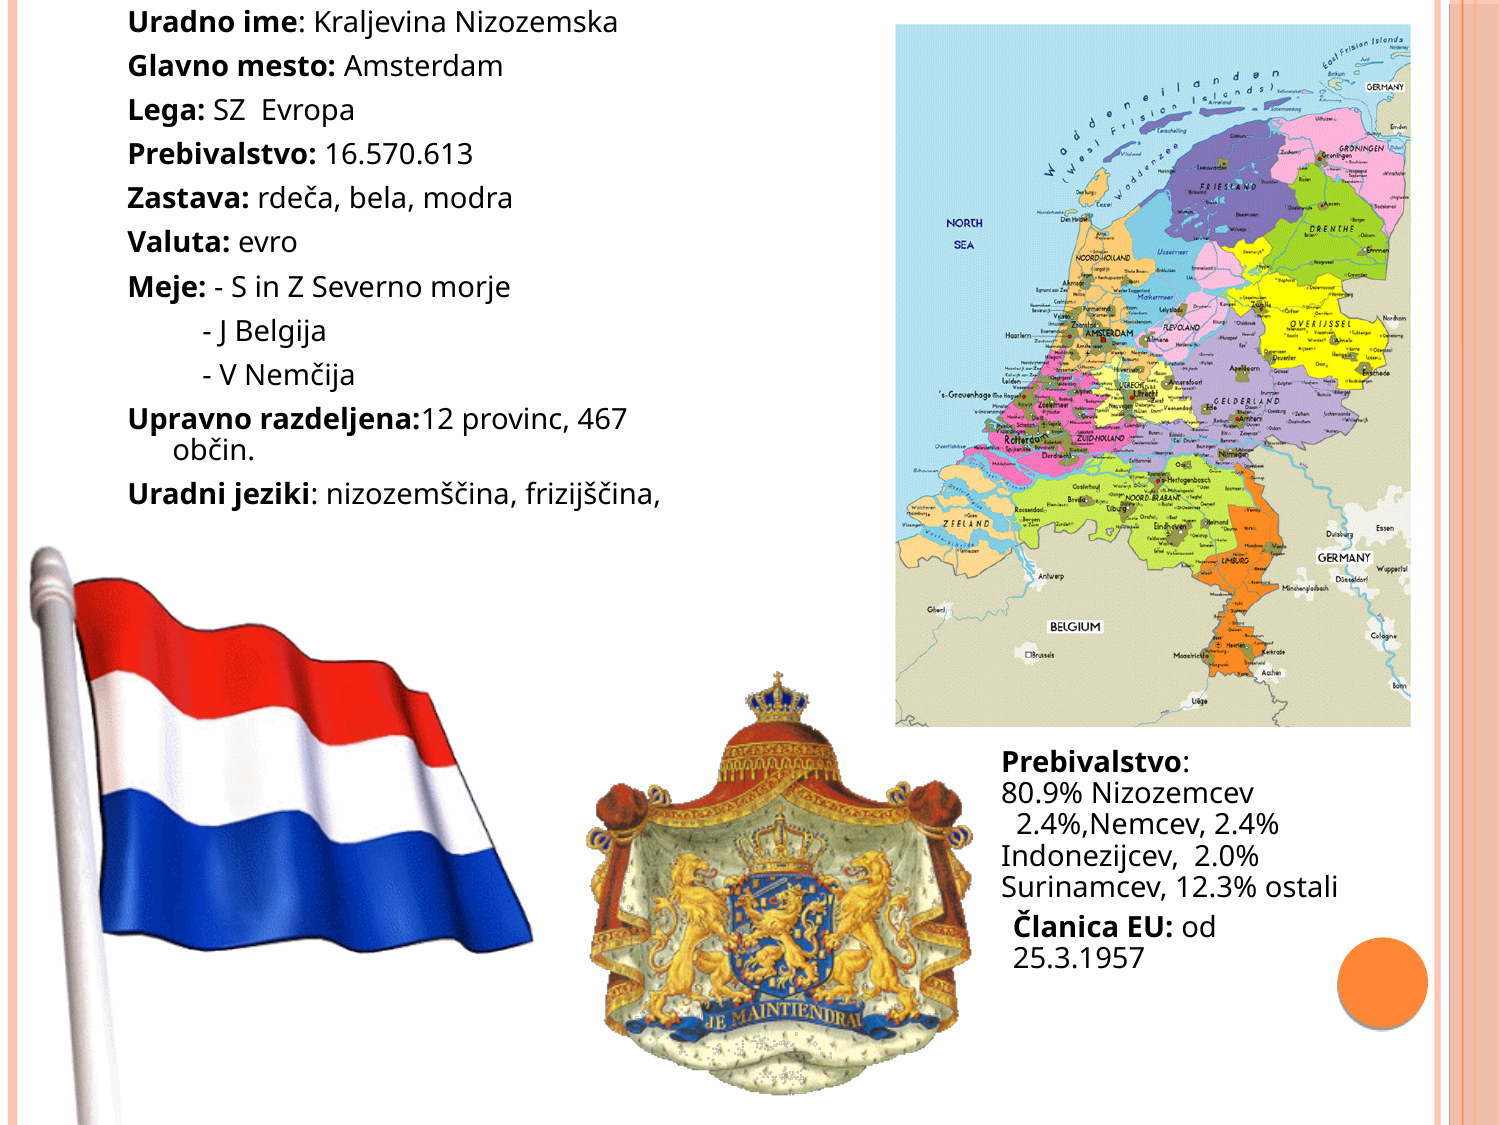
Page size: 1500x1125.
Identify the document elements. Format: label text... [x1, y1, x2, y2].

list Uradno ime: Kraljevina Nizozemska Glavno mesto: Amsterdam Lega: SZ Evropa Prebivalstvo: 16.570.613 Zastava: rdeča, bela, modra Valuta: evro Meje: - S in Z Severno morje - J Belgija - V Nemčija Upravno razdeljena:12 provinc, 467 občin. Uradni jeziki: nizozemščina, frizijščina, [112, 0, 703, 800]
picture [584, 18, 1412, 1125]
text_box Članica EU: od 25.3.1957 [998, 904, 1353, 983]
text_box Prebivalstvo: 80.9% Nizozemcev 2.4%,Nemcev, 2.4% Indonezijcev, 2.0% Surinamcev, 12.3% ostali [986, 739, 1376, 912]
picture [0, 538, 544, 1125]
